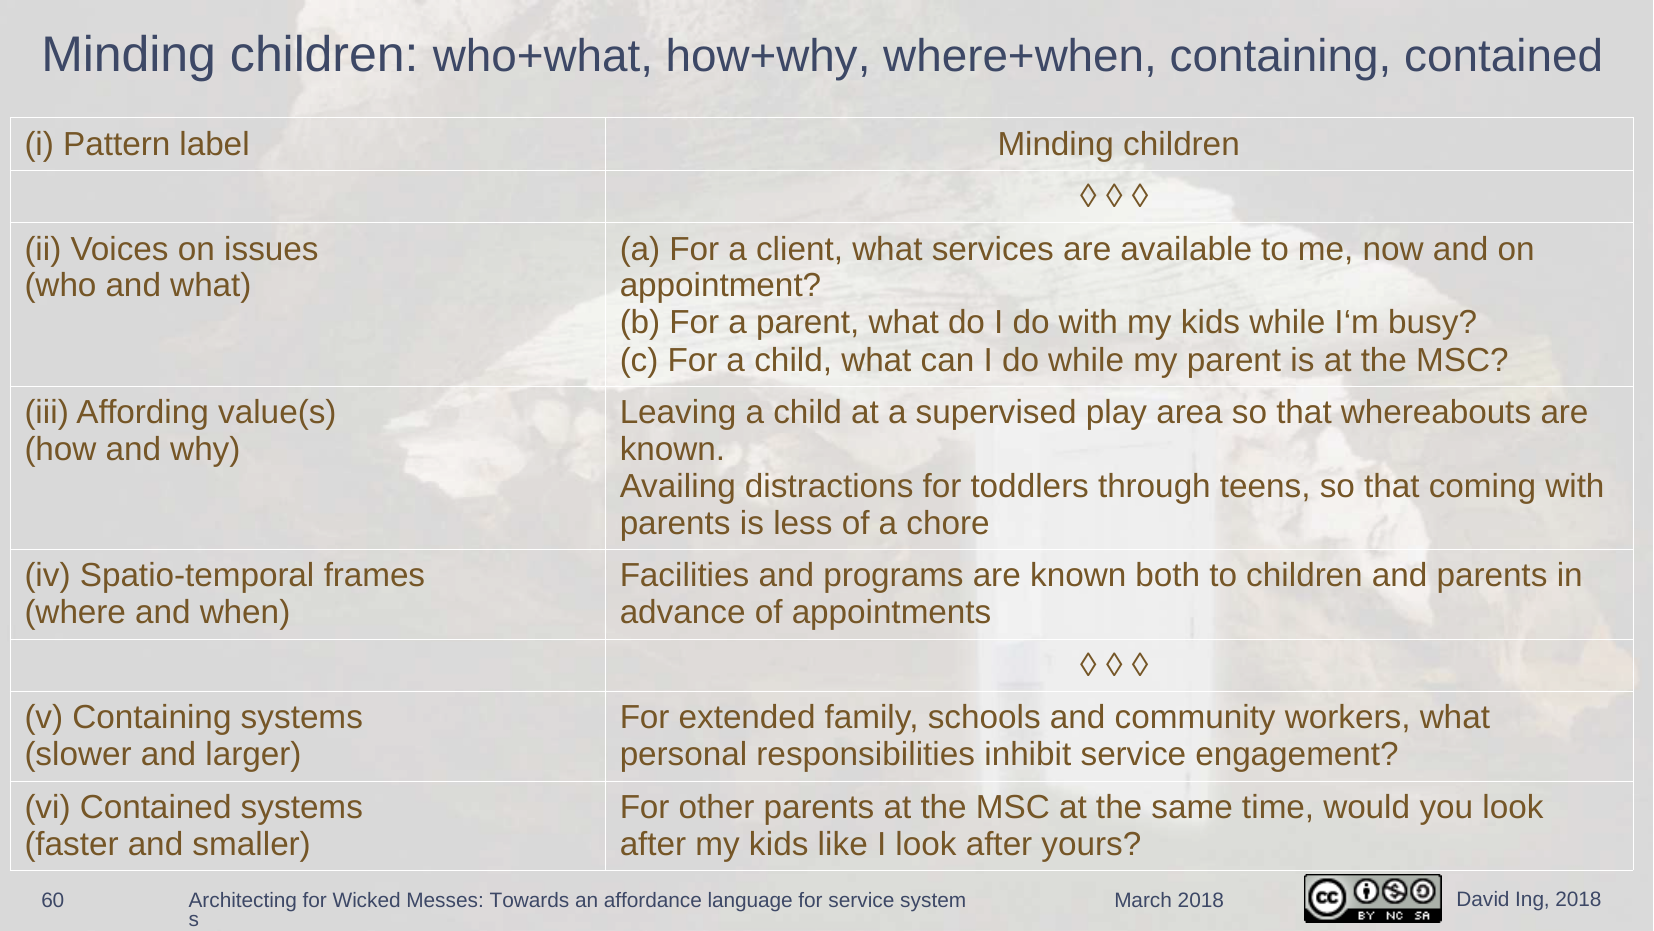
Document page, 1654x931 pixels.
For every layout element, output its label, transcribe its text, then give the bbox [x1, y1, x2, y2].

table_cell Leaving a child at a supervised play area so that whereabouts are known. Availing distractions for toddlers through teens, so that coming with parents is less of a chore [606, 387, 1633, 549]
table_cell ◊ ◊ ◊ [606, 171, 1633, 222]
table_header (i) Pattern label [11, 118, 605, 170]
table_cell For extended family, schools and community workers, what personal responsibilities inhibit service engagement? [606, 692, 1633, 781]
table_cell (iv) Spatio-temporal frames (where and when) [11, 550, 605, 639]
title Minding children: who+what, how+why, where+when, containing, contained [41, 30, 1613, 117]
table_cell For other parents at the MSC at the same time, would you look after my kids like I look after yours? [606, 782, 1633, 870]
table_cell Facilities and programs are known both to children and parents in advance of appointments [606, 550, 1633, 639]
table_cell (v) Containing systems (slower and larger) [11, 692, 605, 781]
table_cell ◊ ◊ ◊ [606, 640, 1633, 691]
table_header Minding children [606, 118, 1633, 170]
text_box Solving for the optimal Problem solution involves analysis, research employing quantitative methods seeking optimal outcomes. Unfortunately, as conditions change, problems frequently do not remain solved or resolved but reappear, and usually in more complex forms. Furthermore, every solution and resolution generates new problems, ones that tend to be more complex than the ones solved or resolved. [0, 0, 1653, 931]
table_cell (ii) Voices on issues (who and what) [11, 223, 605, 386]
table_cell [11, 640, 605, 691]
picture [1304, 874, 1442, 923]
table_cell (vi) Contained systems (faster and smaller) [11, 782, 605, 870]
table_cell (a) For a client, what services are available to me, now and on appointment? (b) For a parent, what do I do with my kids while I‘m busy? (c) For a child, what can I do while my parent is at the MSC? [606, 223, 1633, 386]
table_cell (iii) Affording value(s) (how and why) [11, 387, 605, 549]
table_cell [11, 171, 605, 222]
